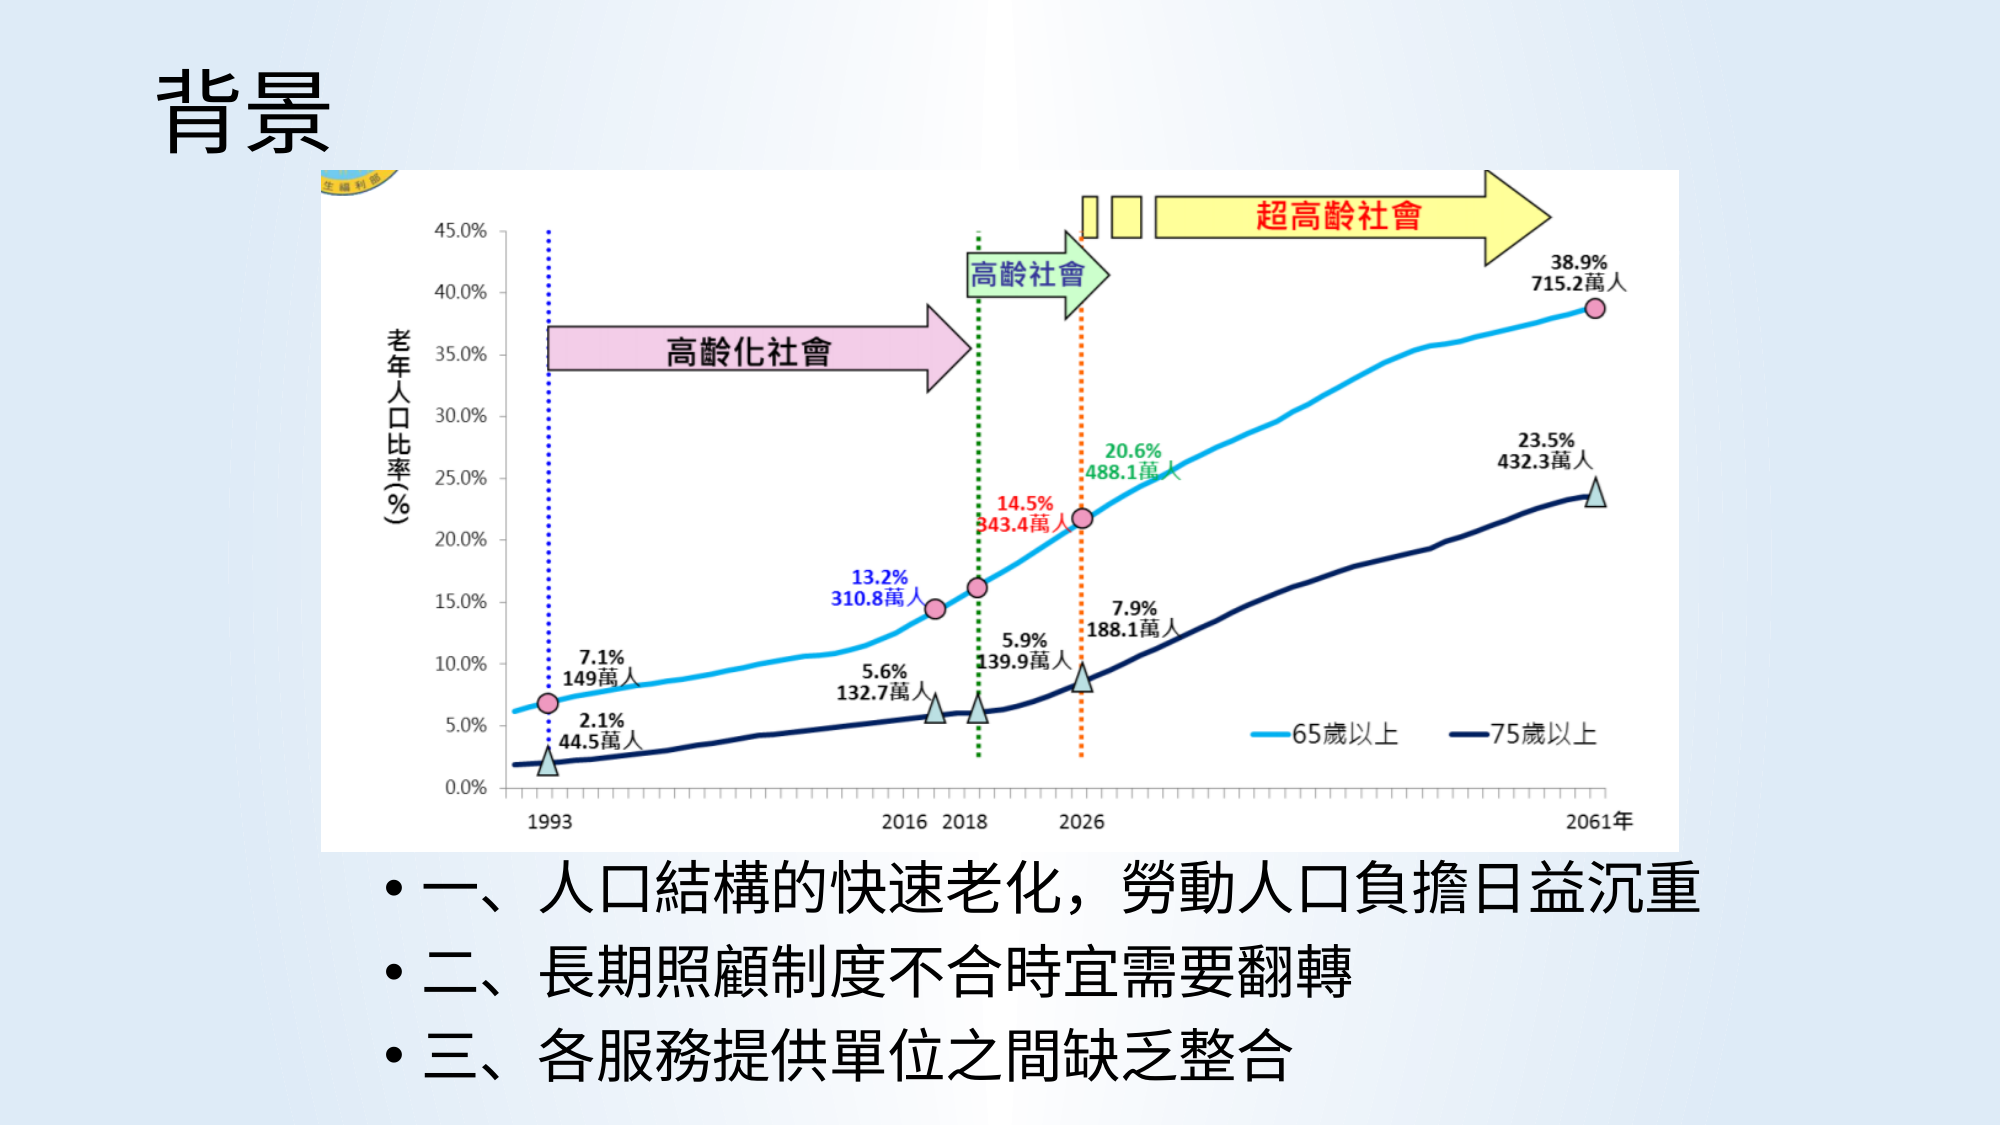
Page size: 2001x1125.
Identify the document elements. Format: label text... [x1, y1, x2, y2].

list 一、人口結構的快速老化，勞動人口負擔日益沉重 二、長期照顧制度不合時宜需要翻轉 三、各服務提供單位之間缺乏整合 [369, 851, 1722, 1125]
picture [321, 170, 1679, 852]
title 背景 [137, 59, 1863, 278]
